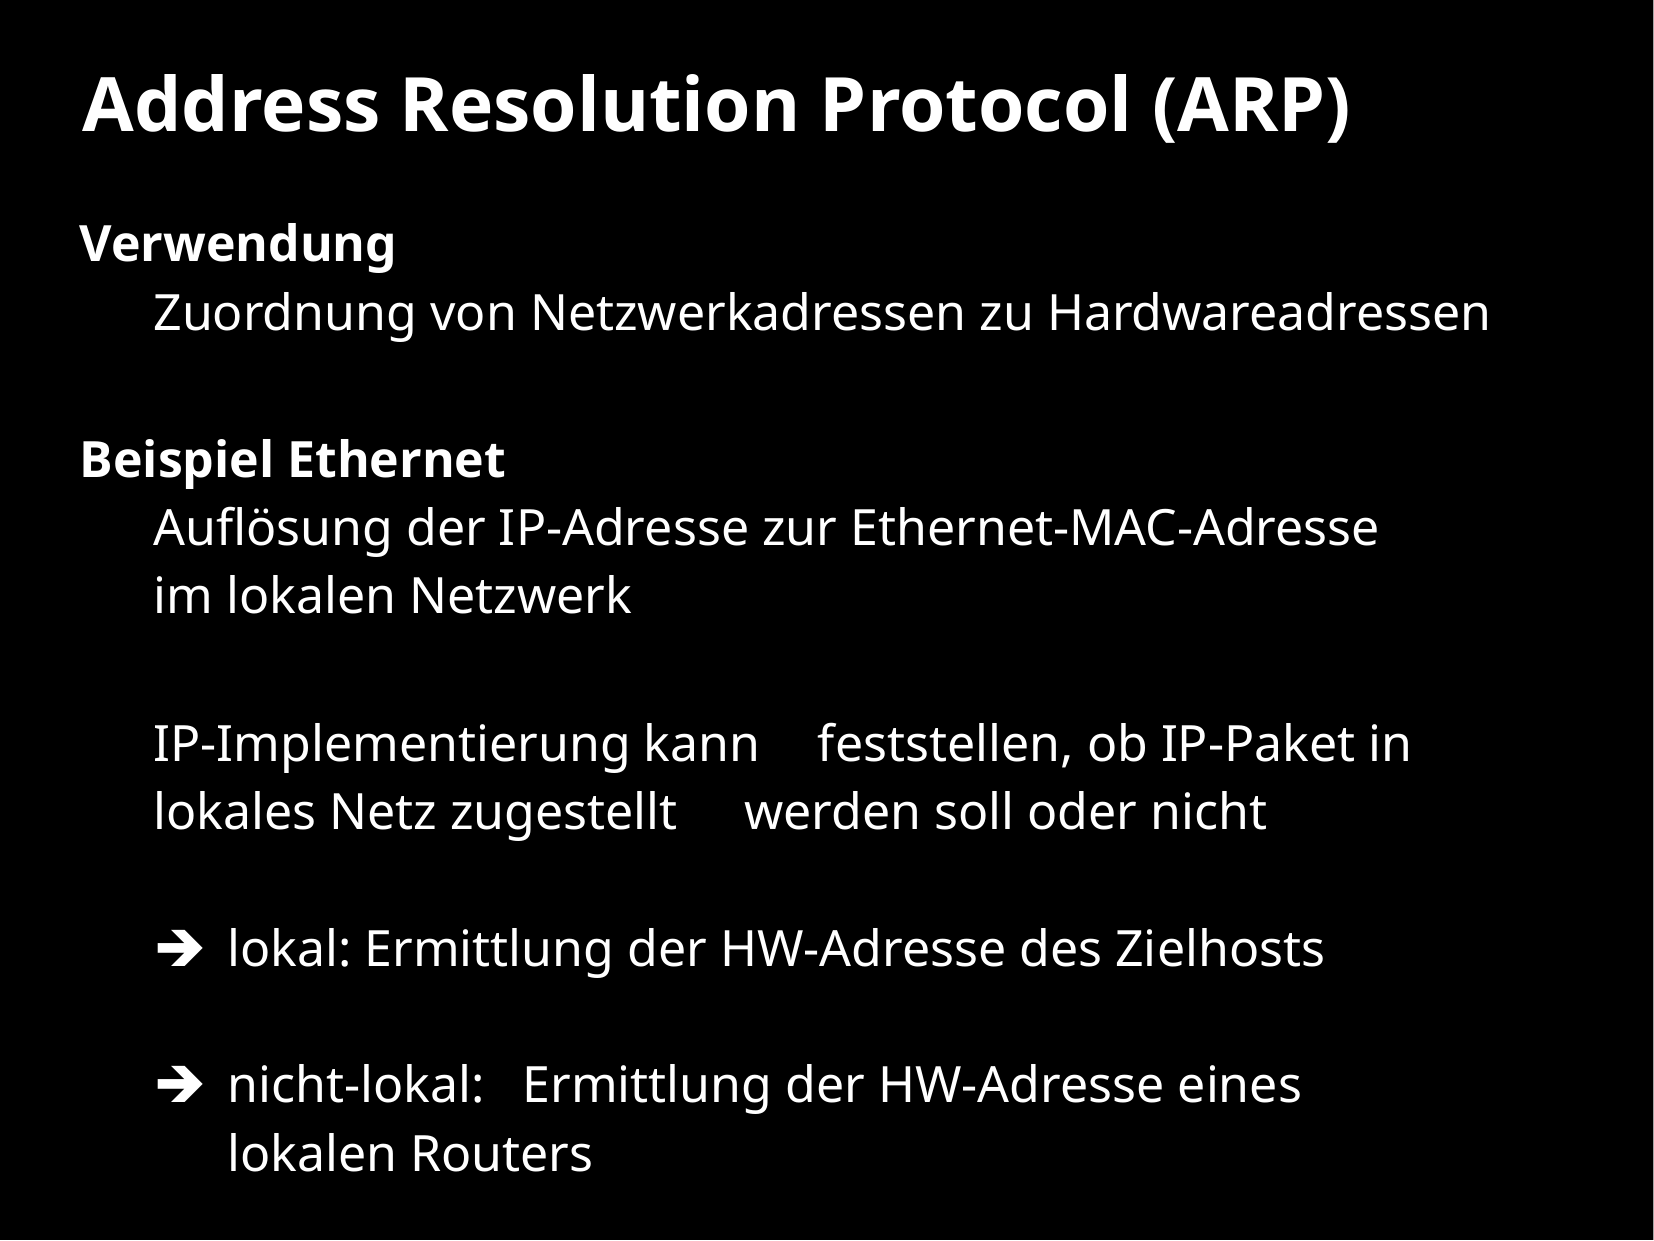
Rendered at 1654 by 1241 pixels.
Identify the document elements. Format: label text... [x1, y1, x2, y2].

text_box Verwendung Zuordnung von Netzwerkadressen zu Hardwareadressen Beispiel Ethernet Auflösung der IP-Adresse zur Ethernet-MAC-Adresse im lokalen Netzwerk IP-Implementierung kann feststellen, ob IP-Paket in lokales Netz zugestellt werden soll oder nicht  lokal: Ermittlung der HW-Adresse des Zielhosts  nicht-lokal: Ermittlung der HW-Adresse eines lokalen Routers [59, 194, 1597, 1087]
title Address Resolution Protocol (ARP) [82, 56, 1571, 194]
